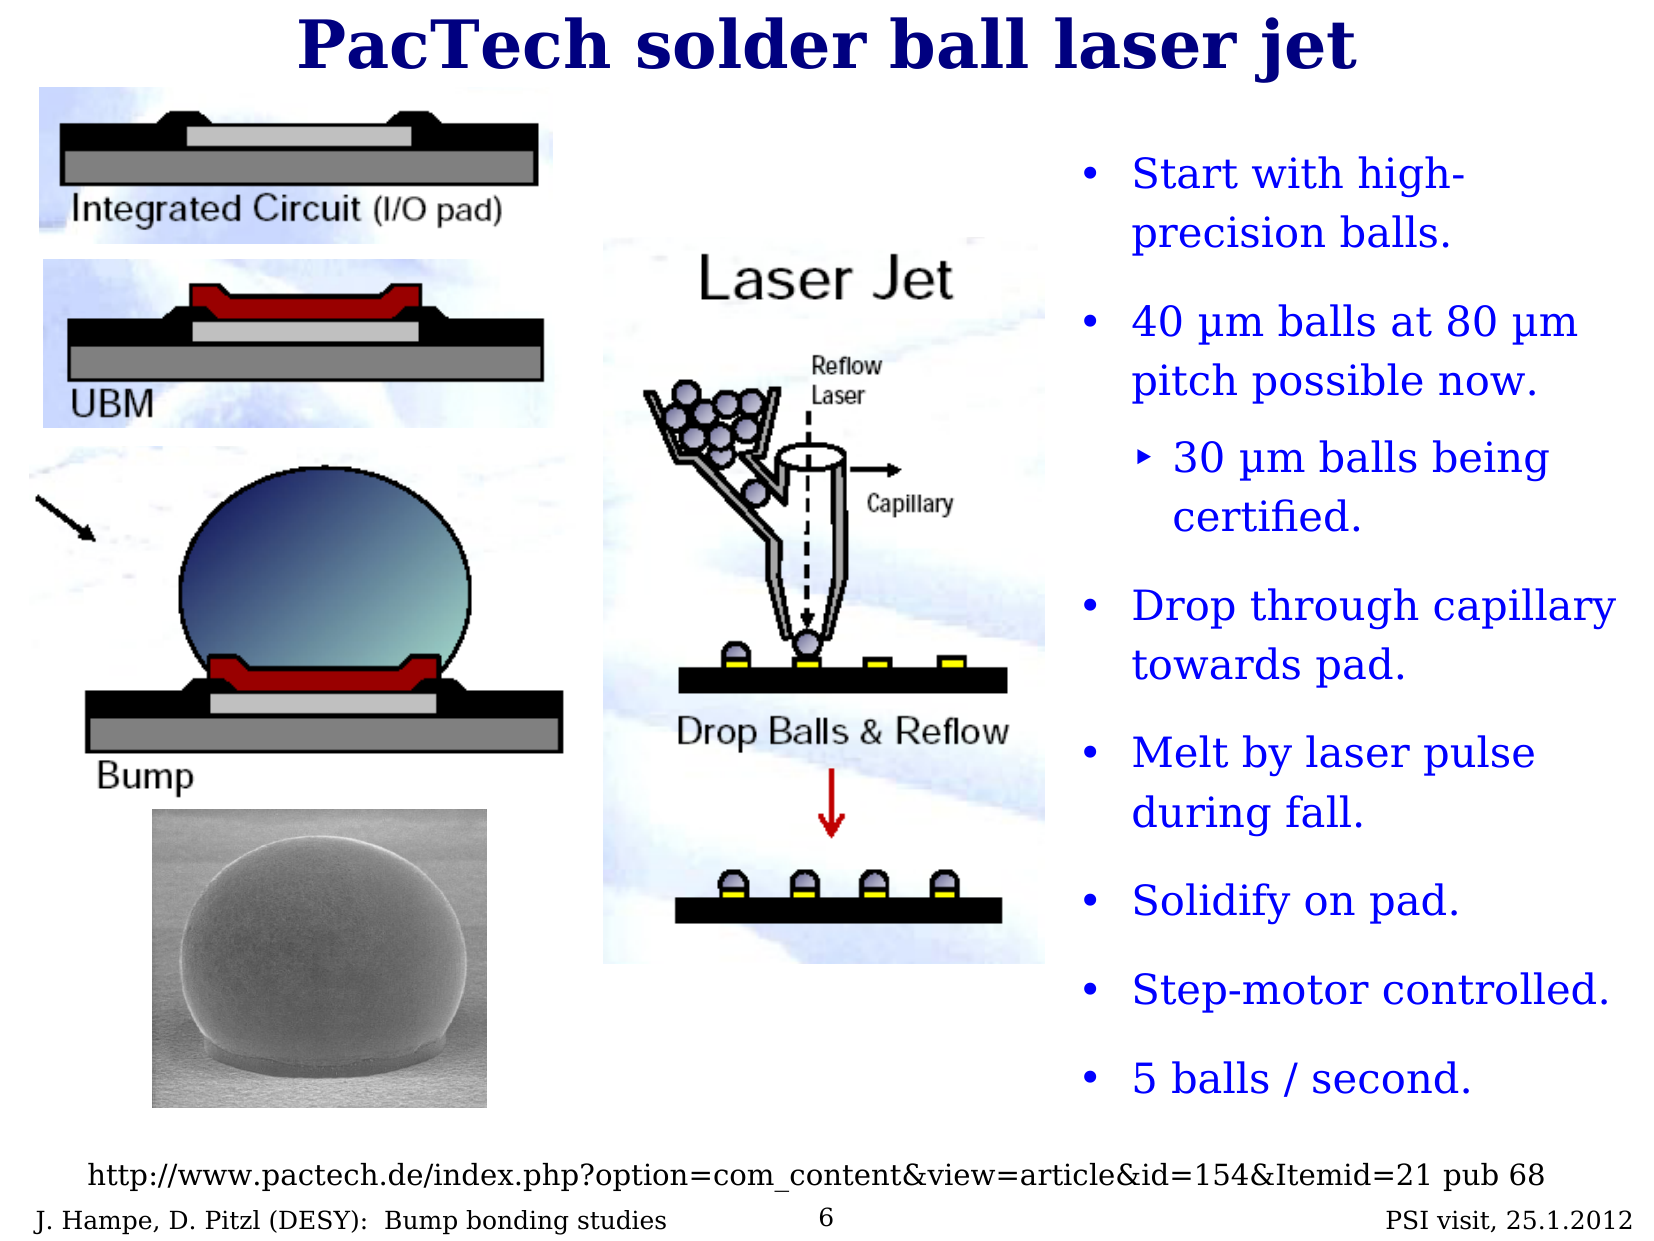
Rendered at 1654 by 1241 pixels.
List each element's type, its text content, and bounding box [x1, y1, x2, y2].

text_box http://www.pactech.de/index.php?option=com_content&view=article&id=154&Itemid=21 pub 68 [72, 1145, 1552, 1192]
picture [603, 237, 1045, 964]
picture [29, 446, 576, 801]
picture [43, 259, 562, 428]
picture [152, 809, 487, 1108]
title PacTech solder ball laser jet [121, 5, 1534, 85]
picture [39, 87, 553, 244]
list Start with high-precision balls. 40 µm balls at 80 µm pitch possible now. 30 µm balls being certified. Drop through capillary towards pad. Melt by laser pulse during fall. Solidify on pad. Step-motor controlled. 5 balls / second. [1078, 139, 1626, 1093]
